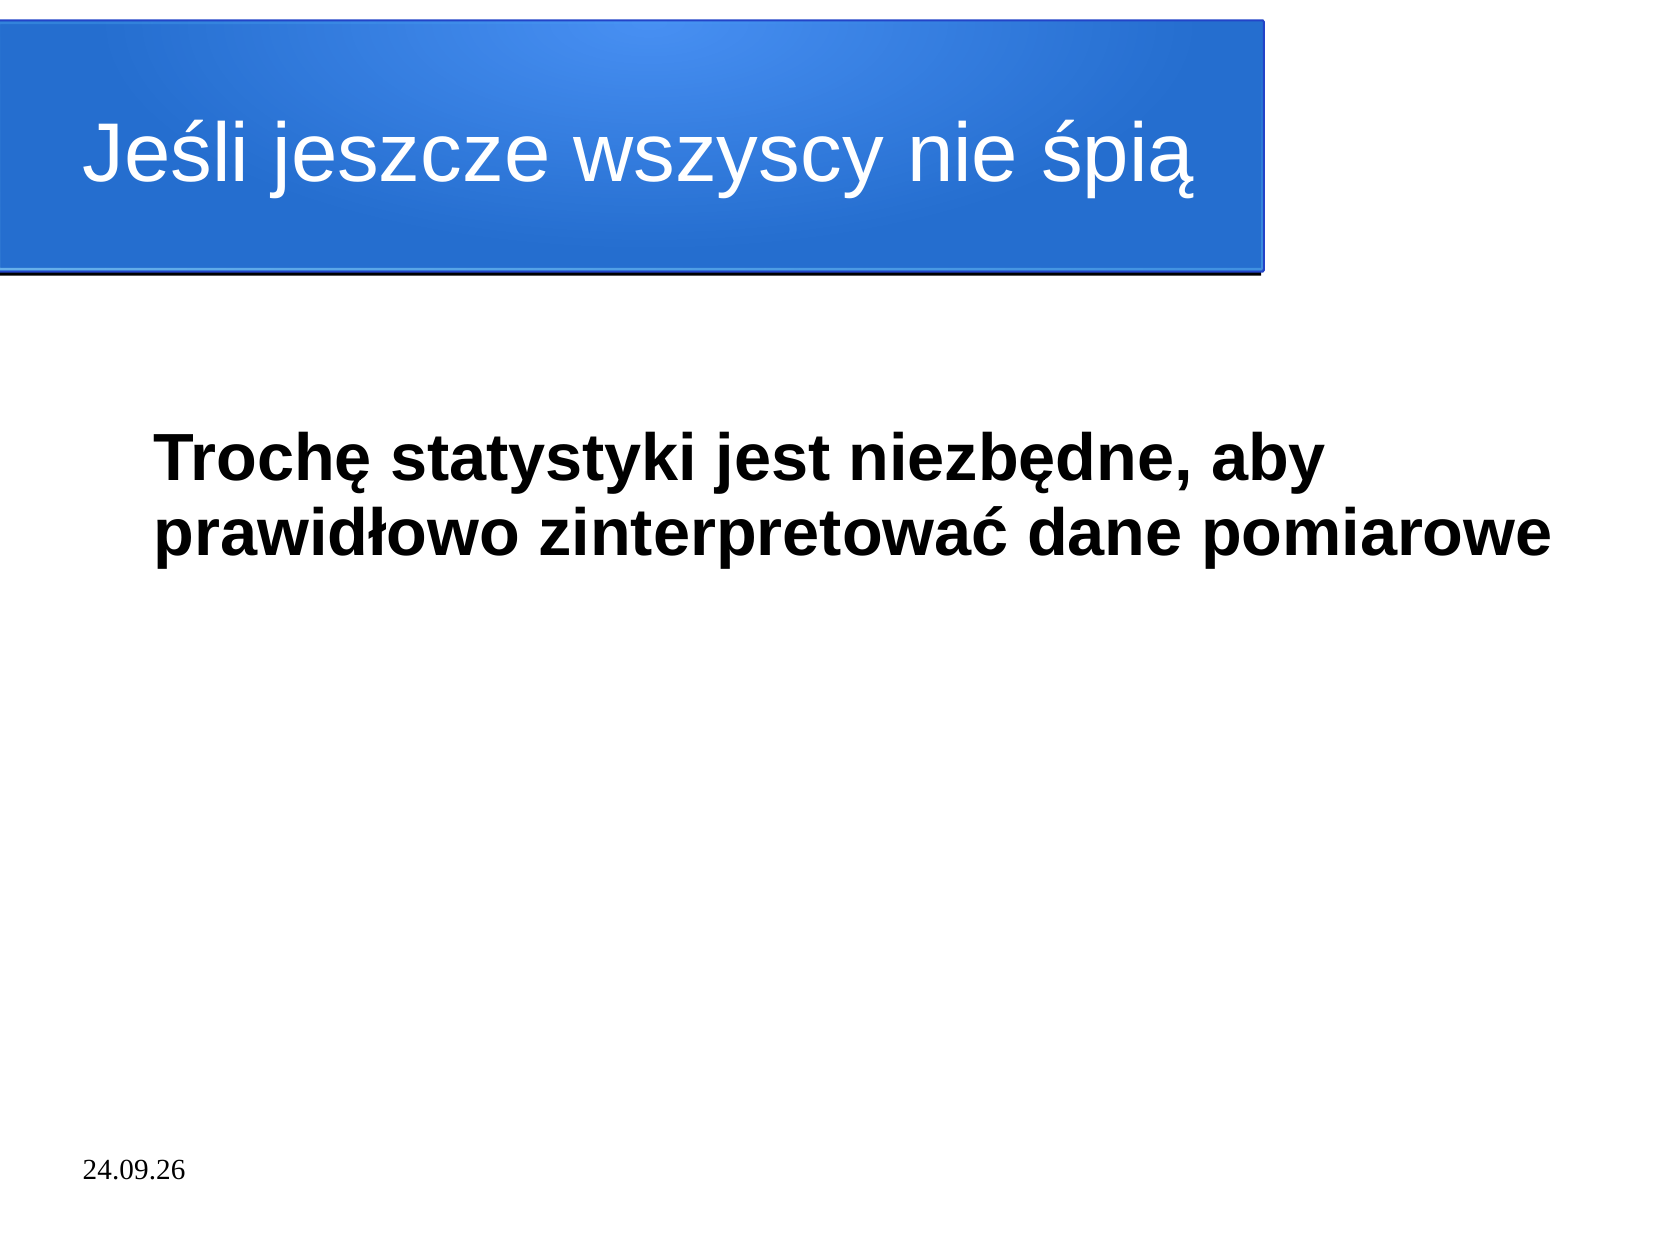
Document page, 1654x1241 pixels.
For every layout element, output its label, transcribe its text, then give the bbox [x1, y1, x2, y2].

title Jeśli jeszcze wszyscy nie śpią [82, 49, 1250, 257]
list Trochę statystyki jest niezbędne, aby prawidłowo zinterpretować dane pomiarowe [82, 420, 1591, 1010]
